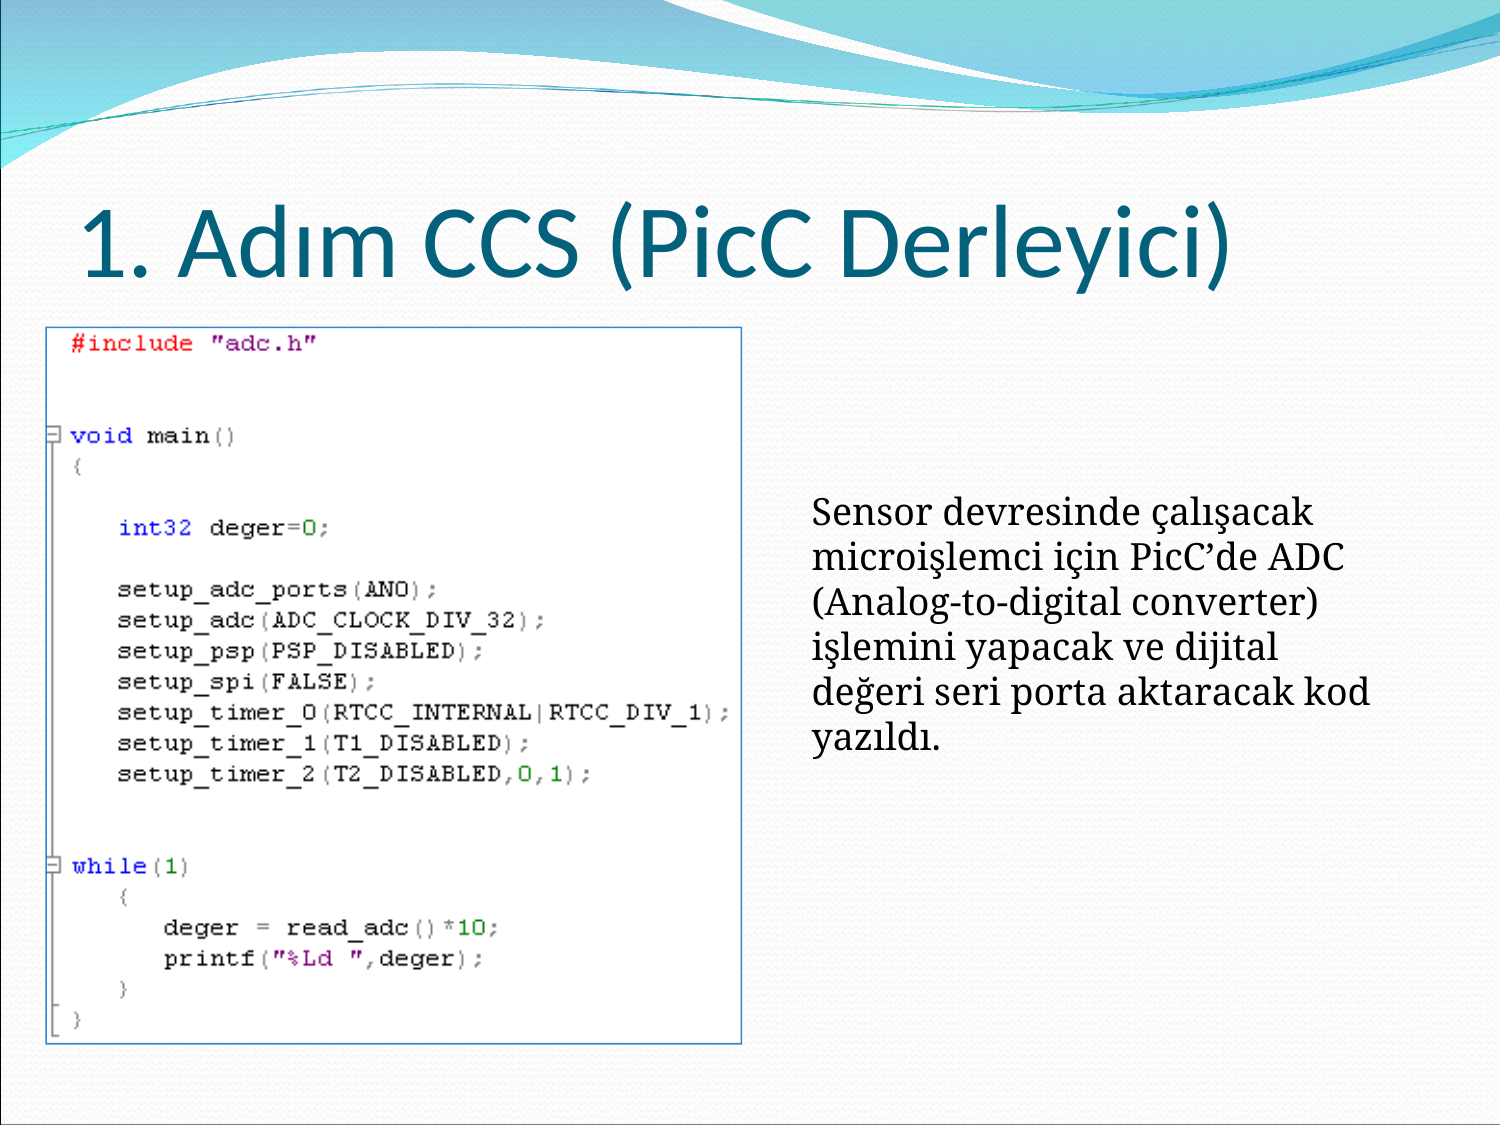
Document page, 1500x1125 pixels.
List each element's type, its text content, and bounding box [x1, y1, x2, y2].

text_box Sensor devresinde çalışacak microişlemci için PicC’de ADC (Analog-to-digital converter) işlemini yapacak ve dijital değeri seri porta aktaracak kod yazıldı. [796, 480, 1407, 811]
title 1. Adım CCS (PicC Derleyici) [75, 115, 1426, 304]
picture [0, 0, 1500, 1125]
